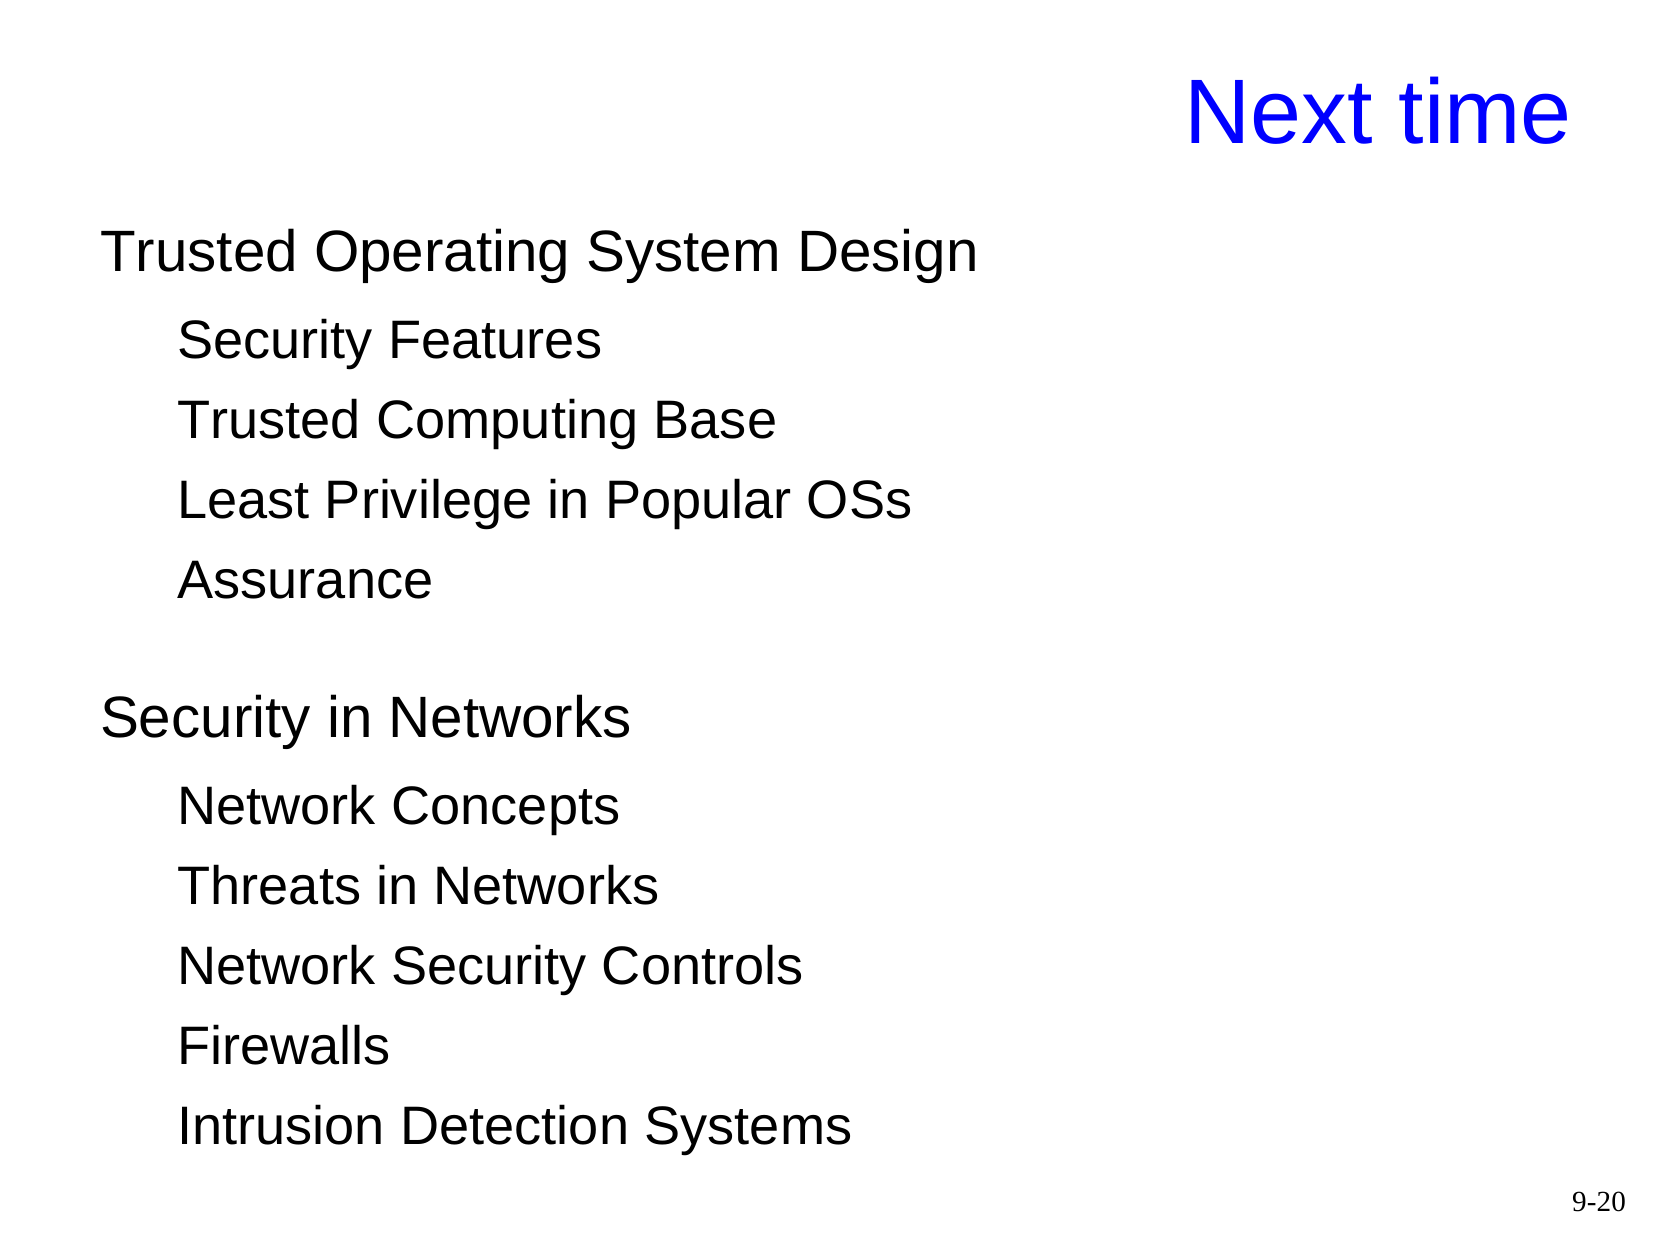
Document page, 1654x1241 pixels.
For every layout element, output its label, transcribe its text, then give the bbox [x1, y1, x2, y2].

title Next time [84, 18, 1573, 211]
list Trusted Operating System Design Security Features Trusted Computing Base Least Privilege in Popular OSs Assurance Security in Networks Network Concepts Threats in Networks Network Security Controls Firewalls Intrusion Detection Systems [82, 223, 1571, 1241]
